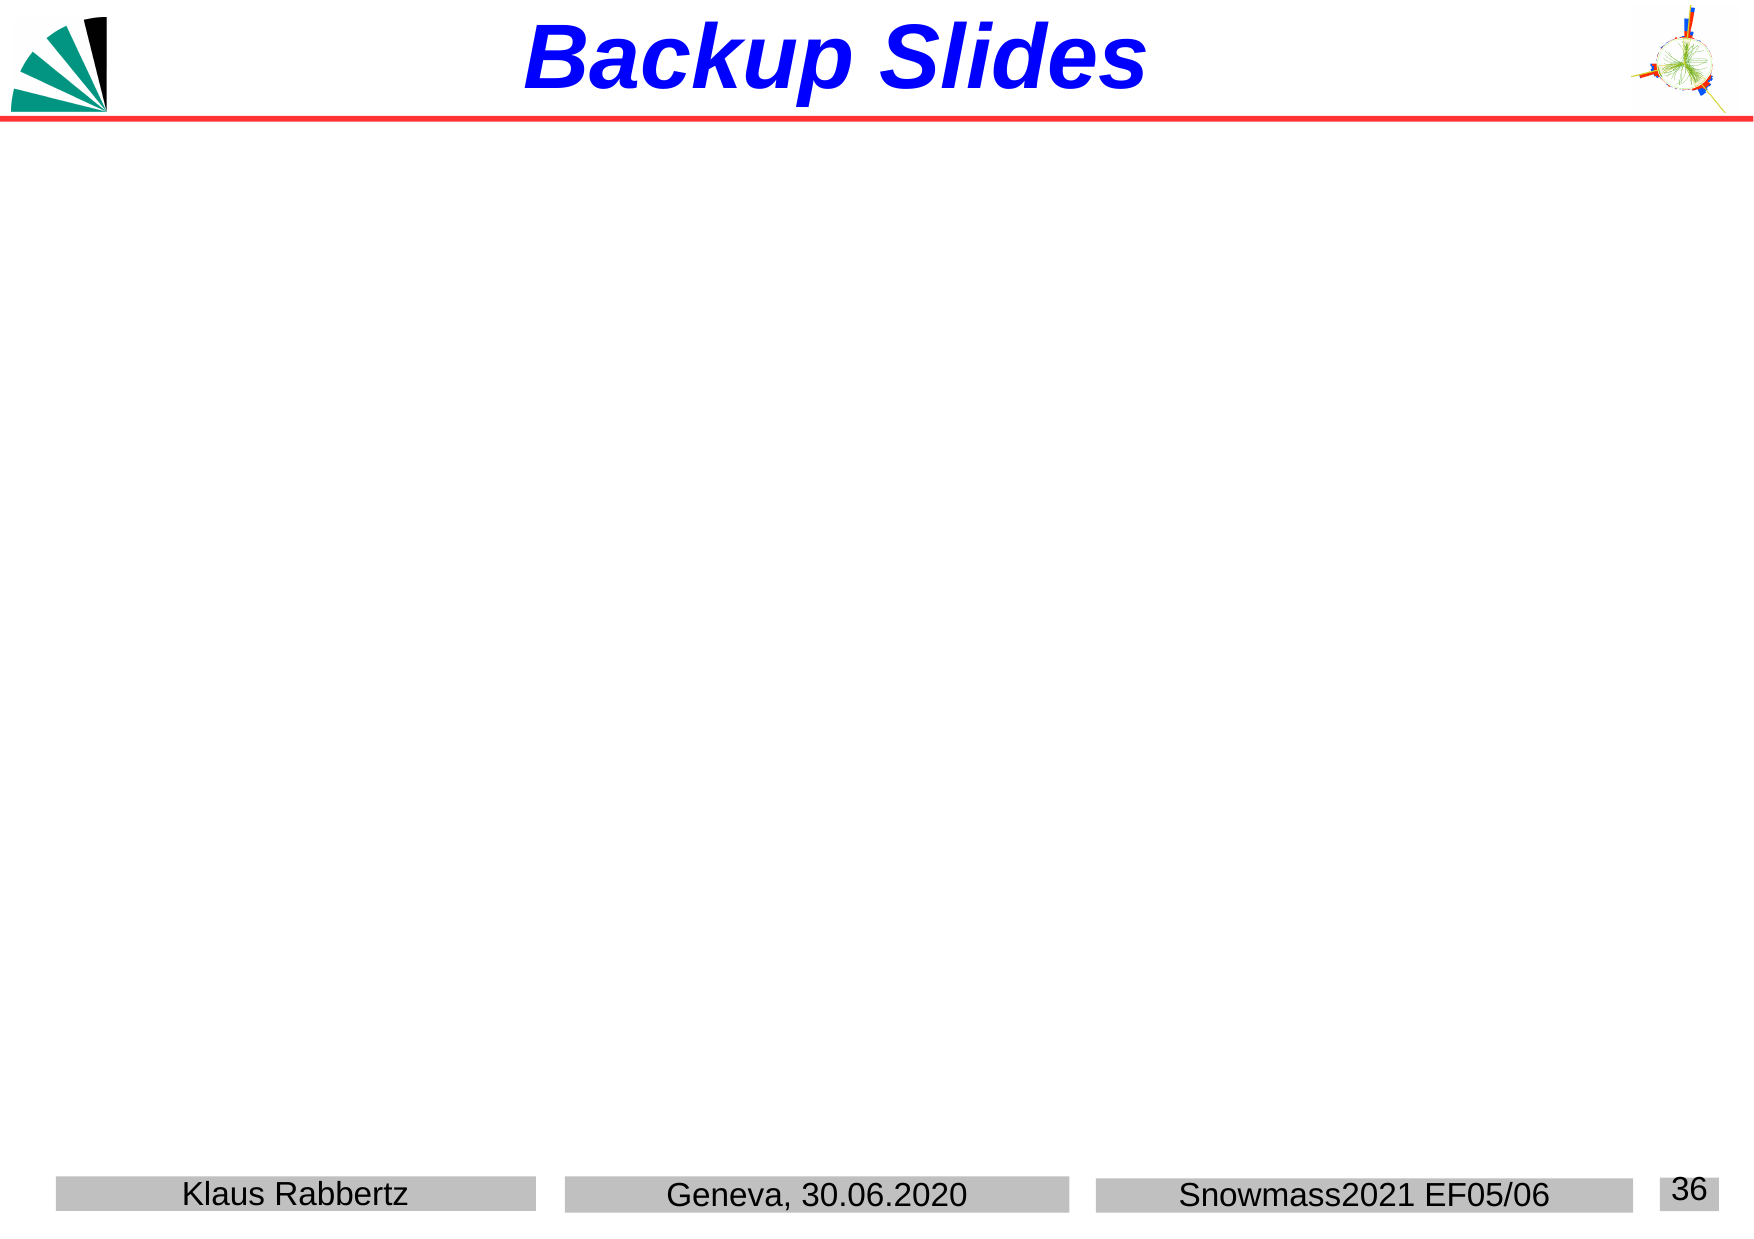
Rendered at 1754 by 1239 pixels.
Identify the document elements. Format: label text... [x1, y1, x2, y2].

picture [1631, 5, 1739, 113]
picture [11, 17, 107, 113]
title Backup Slides [129, 0, 1545, 114]
